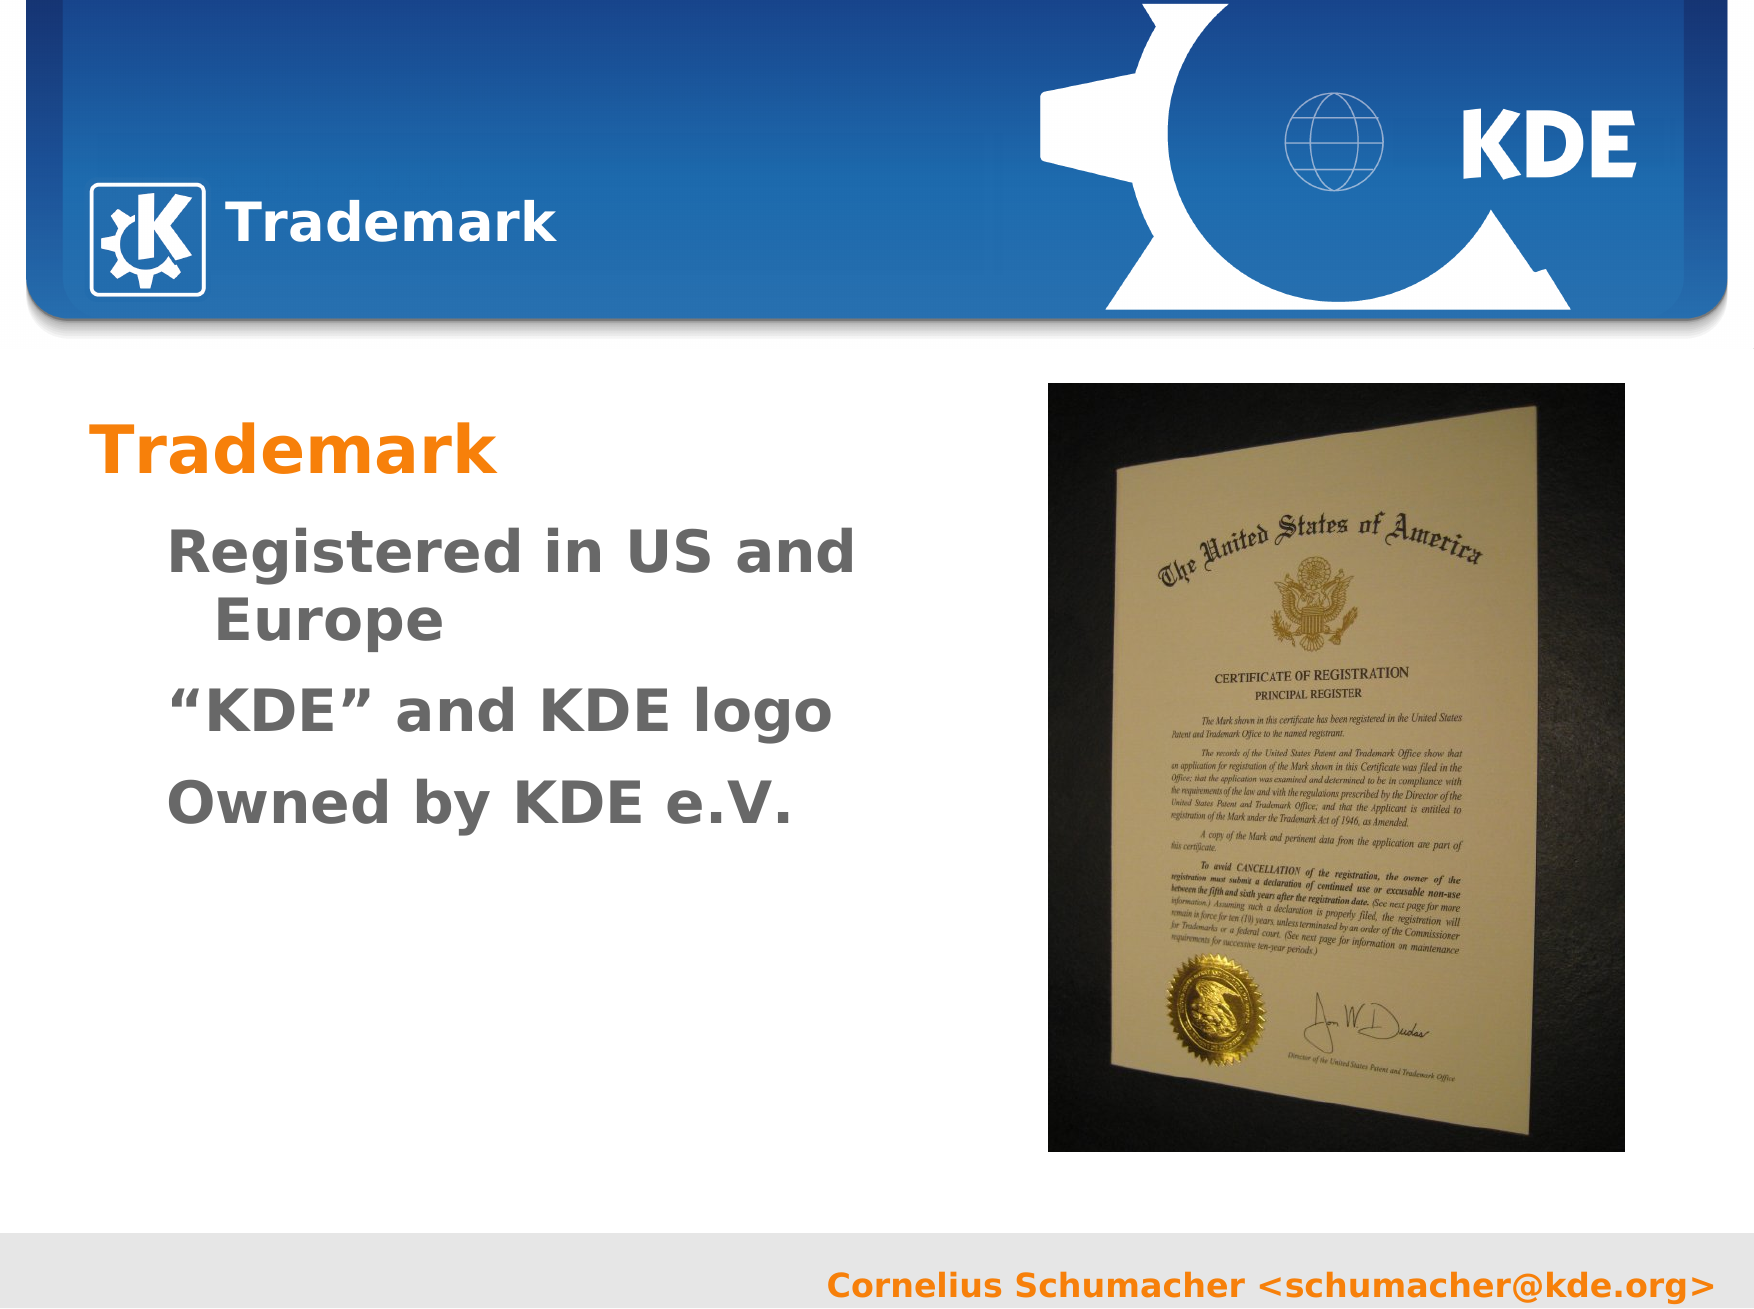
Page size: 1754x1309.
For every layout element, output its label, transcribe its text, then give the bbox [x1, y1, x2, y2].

list Trademark Registered in US and Europe “KDE” and KDE logo Owned by KDE e.V. [71, 411, 975, 1148]
picture [1048, 383, 1625, 1152]
picture [0, 0, 1754, 349]
title Trademark [225, 188, 1126, 258]
